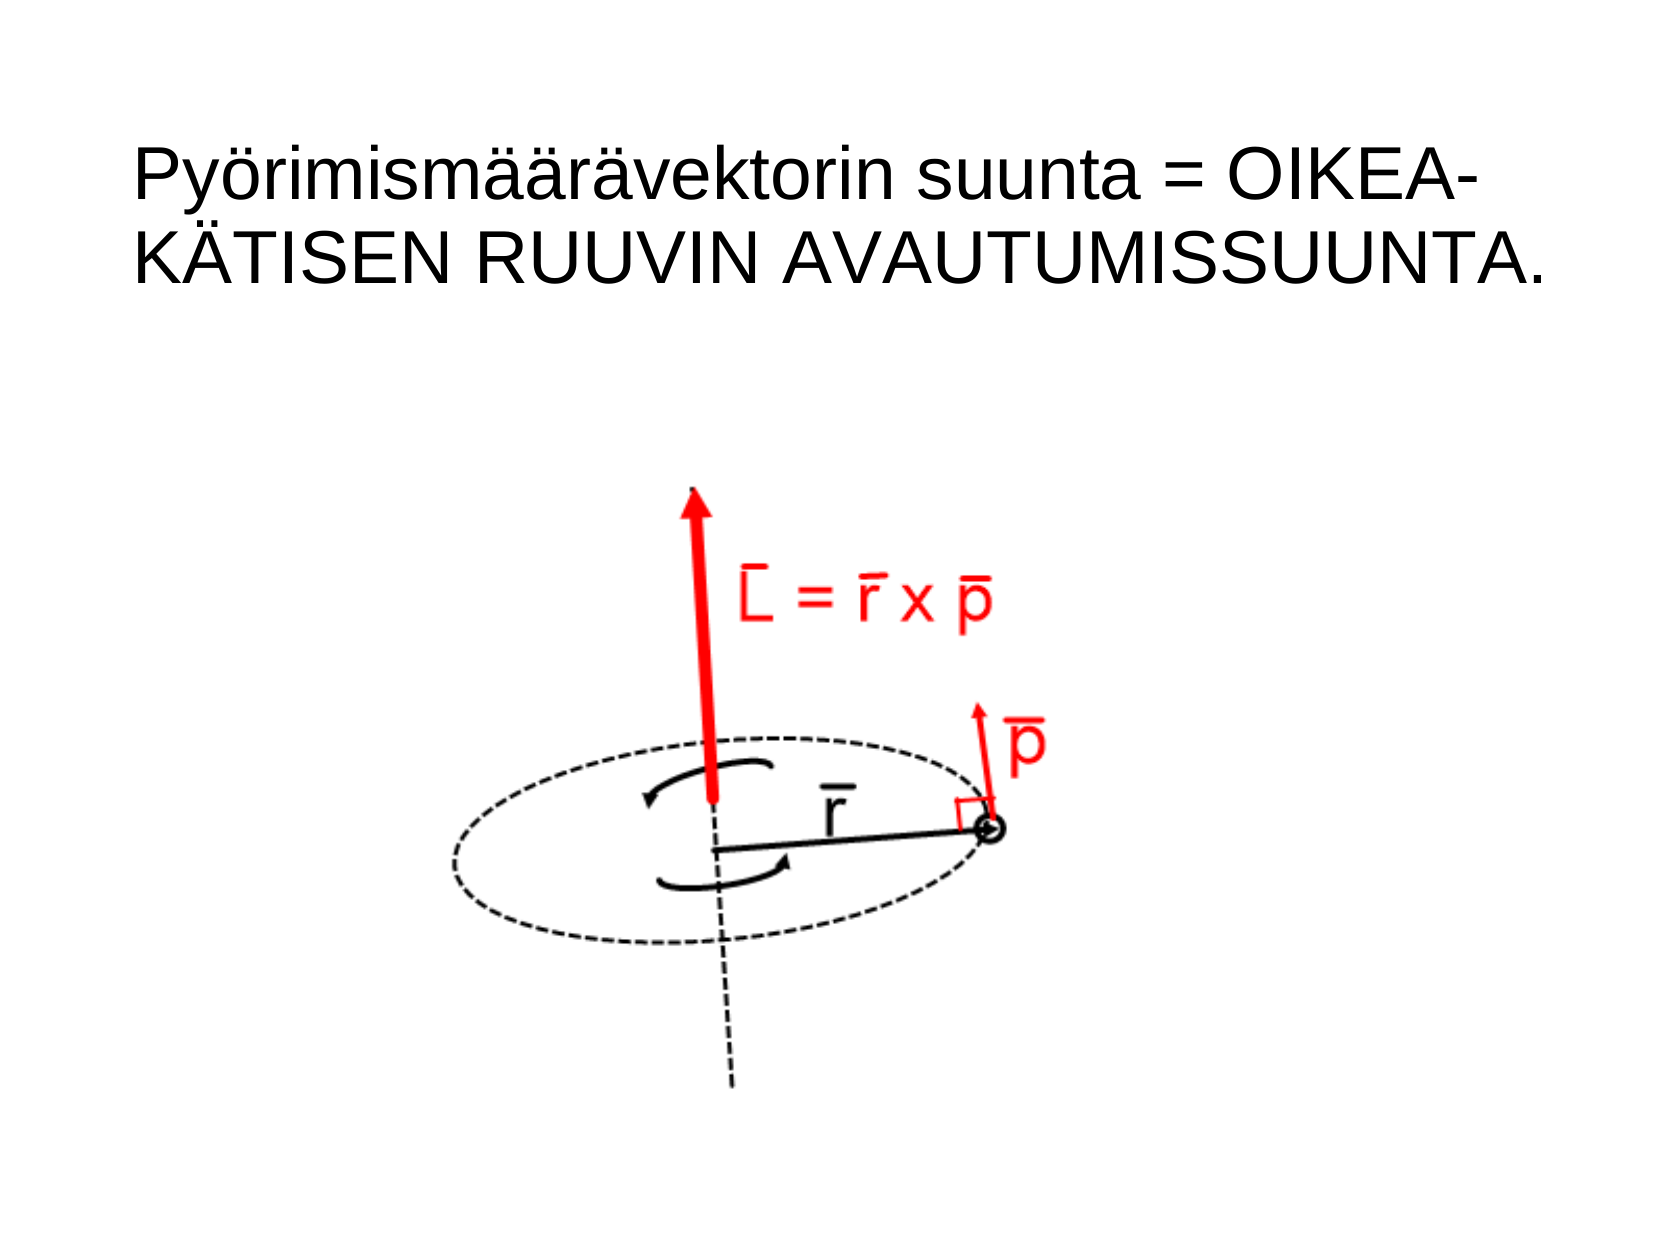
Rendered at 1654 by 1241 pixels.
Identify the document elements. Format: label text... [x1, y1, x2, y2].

picture [413, 448, 1105, 1120]
text_box Pyörimismäärävektorin suunta = OIKEA-KÄTISEN RUUVIN AVAUTUMISSUUNTA. [118, 120, 1607, 388]
